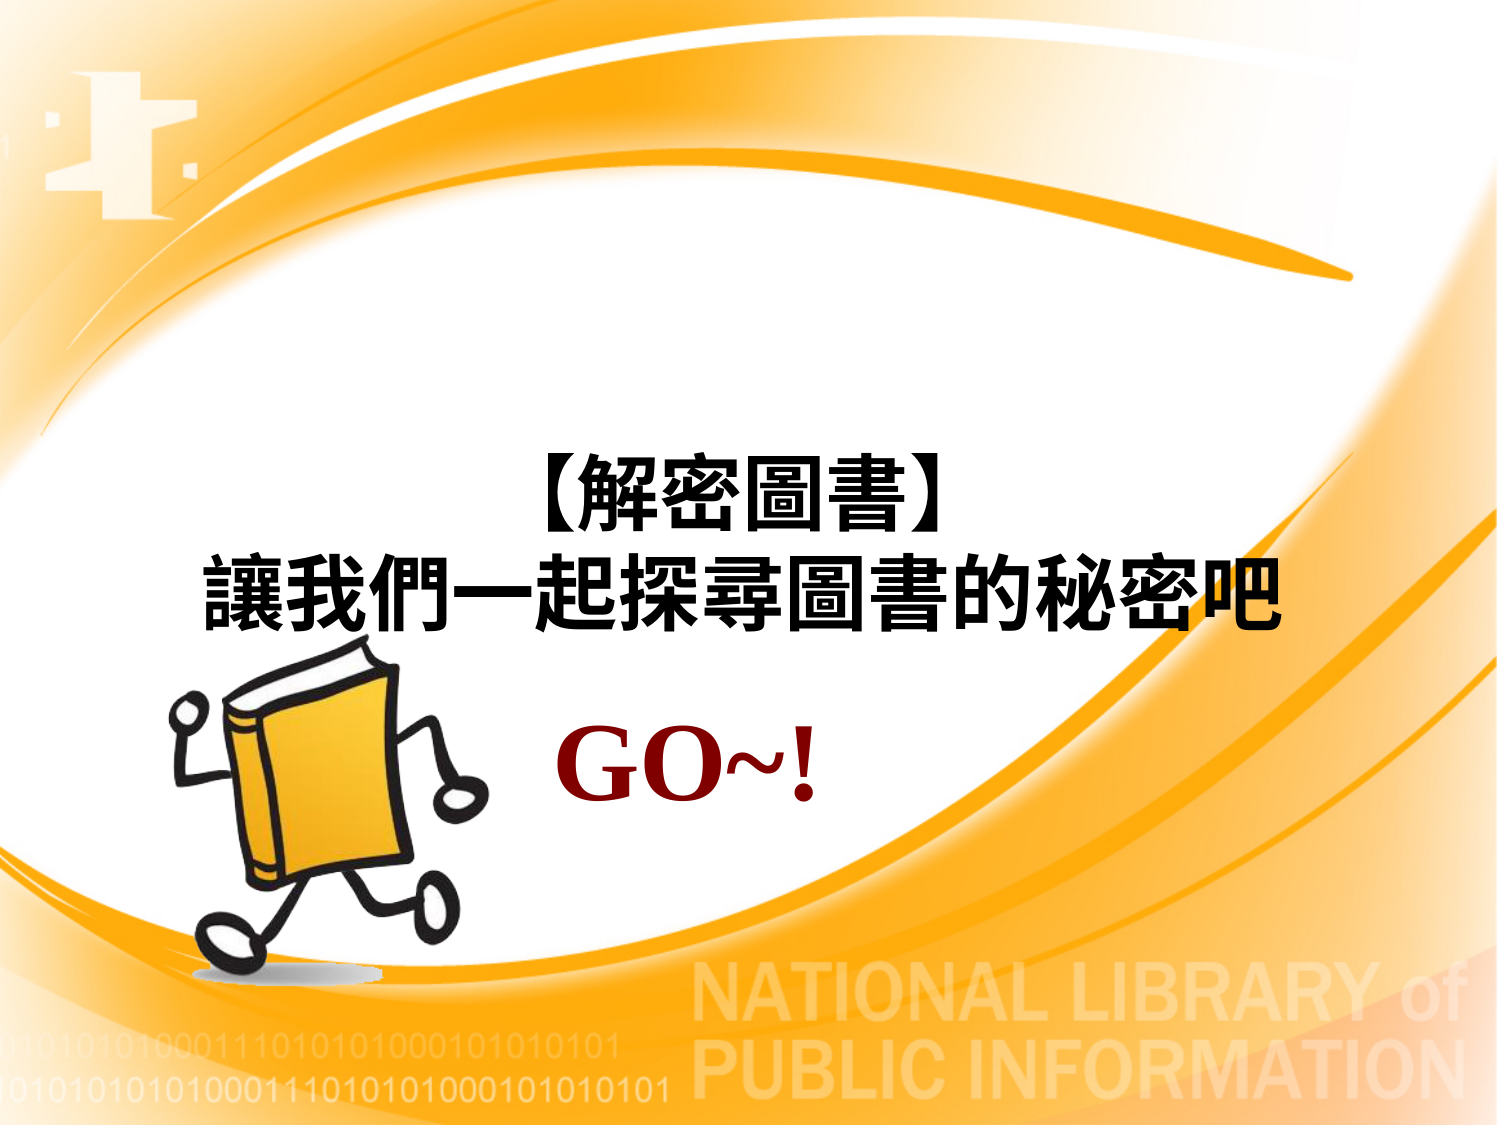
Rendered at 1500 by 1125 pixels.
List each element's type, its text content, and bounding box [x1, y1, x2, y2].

title 【解密圖書】 讓我們一起探尋圖書的秘密吧 [105, 433, 1381, 657]
picture [0, 0, 1500, 1125]
text_box GO~! [537, 680, 845, 831]
